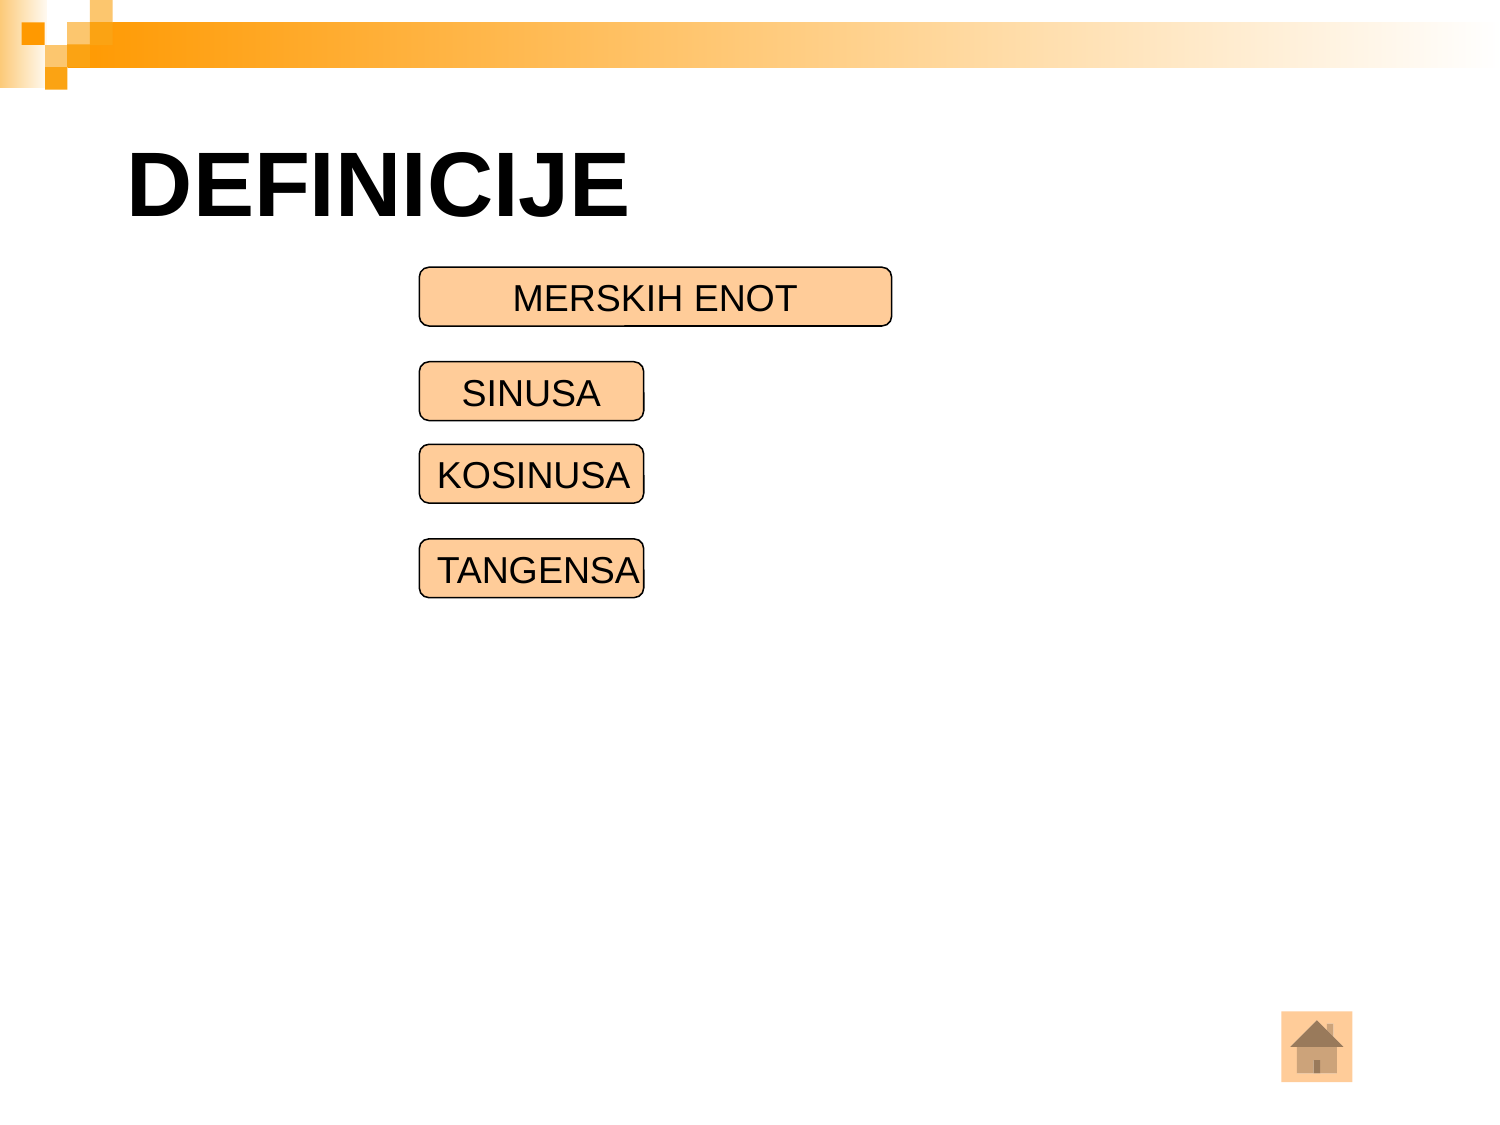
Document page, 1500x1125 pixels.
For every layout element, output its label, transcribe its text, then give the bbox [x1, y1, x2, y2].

text_box KOSINUSA [419, 444, 644, 504]
text_box tg=a [689, 22, 693, 67]
text_box [1281, 1011, 1353, 1083]
text_box MERSKIH ENOT [419, 267, 892, 327]
text_box DEFINICIJE [112, 101, 1390, 259]
text_box TANGENSA [419, 538, 644, 598]
text_box SINUSA [419, 361, 644, 421]
